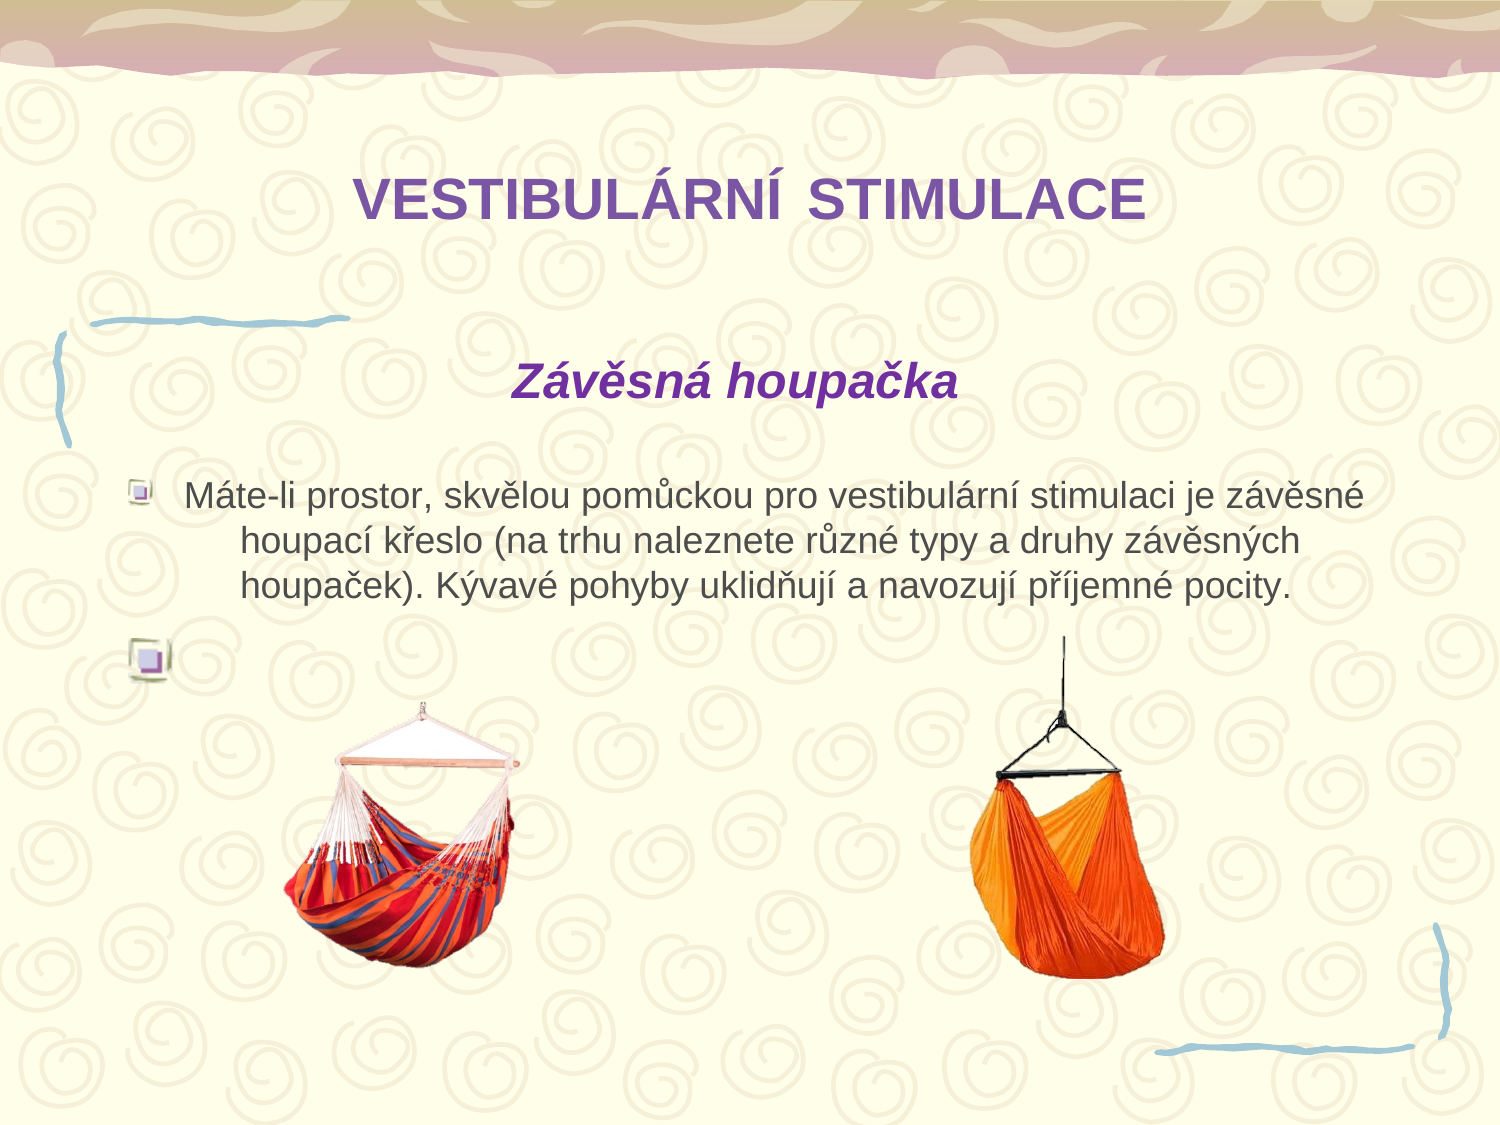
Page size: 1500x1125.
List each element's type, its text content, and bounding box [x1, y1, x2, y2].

list Závěsná houpačka Máte-li prostor, skvělou pomůckou pro vestibulární stimulaci je závěsné houpací křeslo (na trhu naleznete různé typy a druhy závěsných houpaček). Kývavé pohyby uklidňují a navozují příjemné pocity. [112, 341, 1388, 1017]
title VESTIBULÁRNÍ STIMULACE [112, 89, 1388, 277]
picture [950, 634, 1184, 979]
picture [253, 684, 561, 991]
